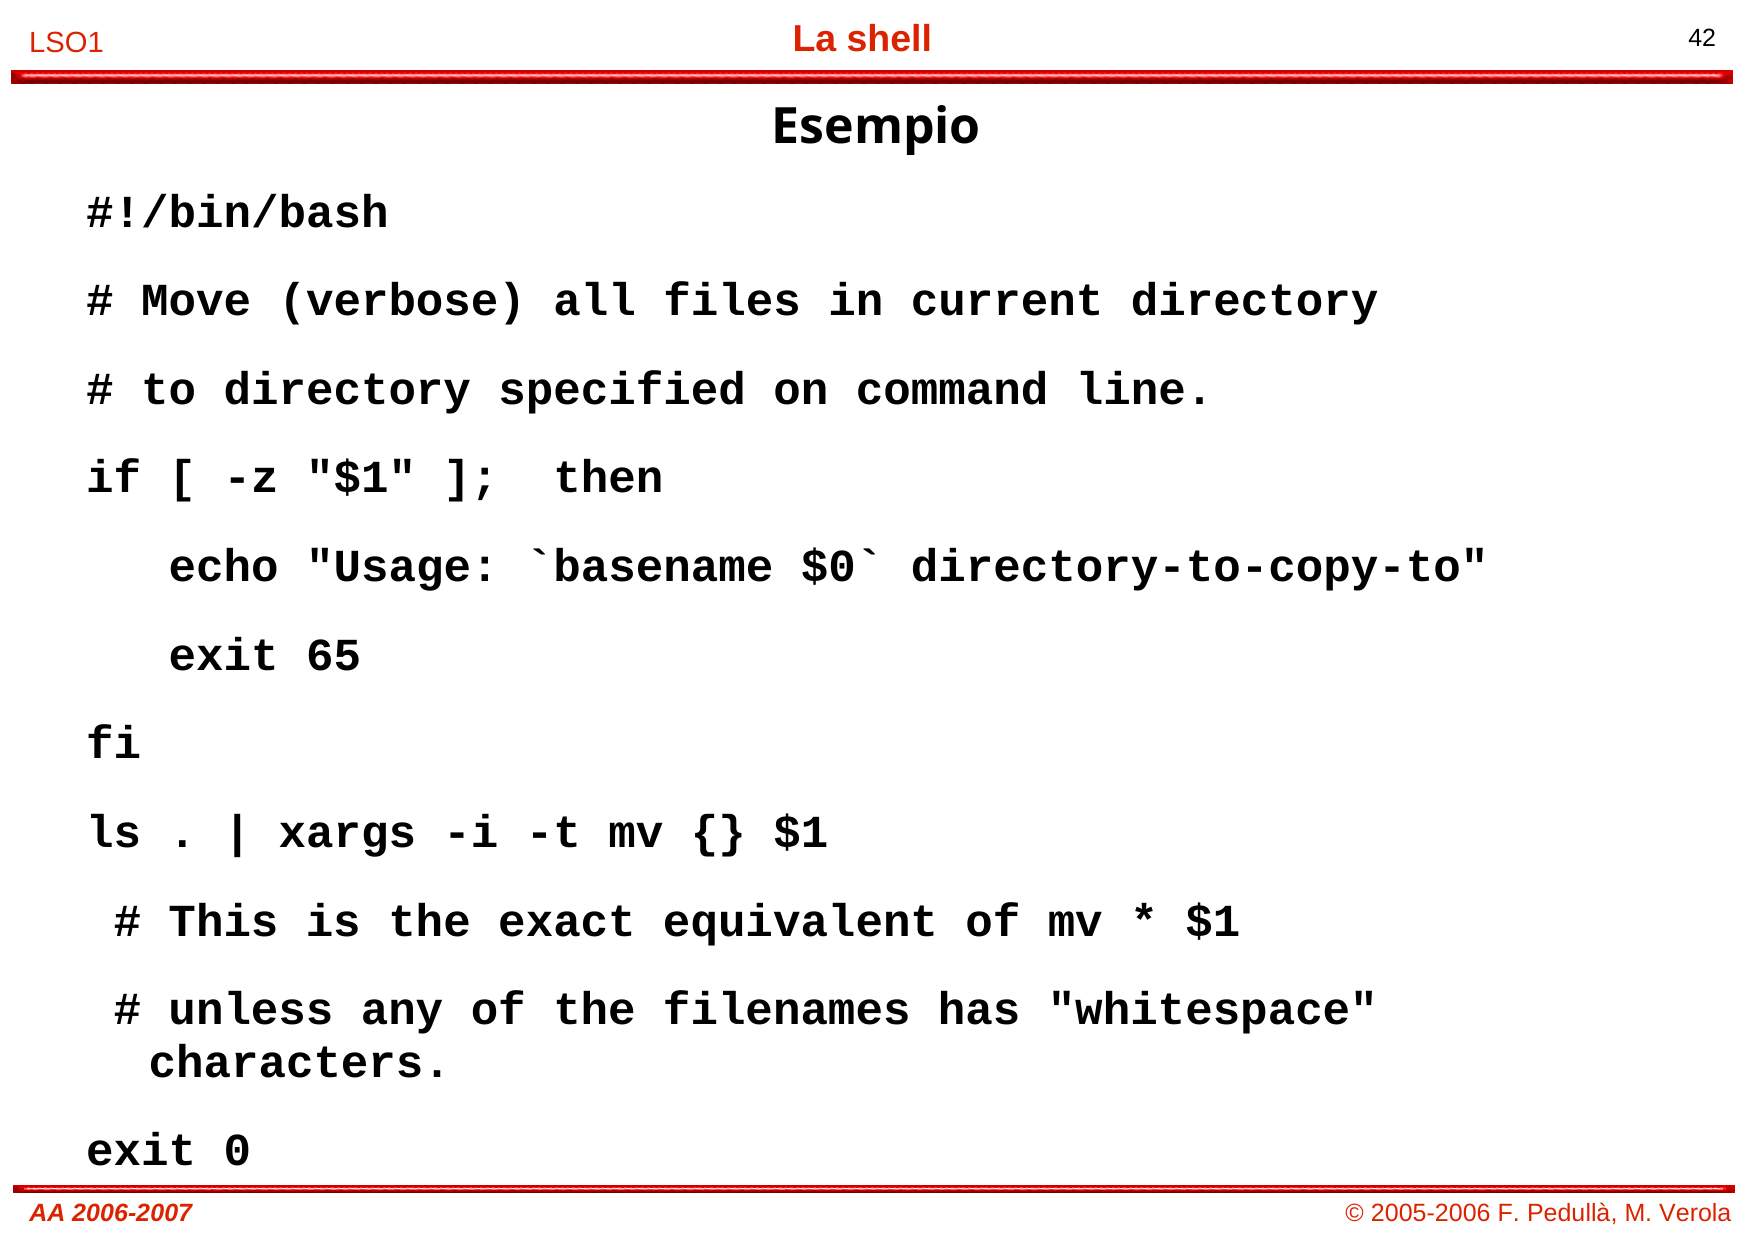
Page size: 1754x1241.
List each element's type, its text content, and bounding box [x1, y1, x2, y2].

title Esempio [739, 78, 1014, 174]
list #!/bin/bash # Move (verbose) all files in current directory # to directory specified on command line. if [ -z "$1" ]; then echo "Usage: `basename $0` directory-to-copy-to" exit 65 fi ls . | xargs -i -t mv {} $1 # This is the exact equivalent of mv * $1 # unless any of the filenames has "whitespace" characters. exit 0 [71, 180, 1709, 1187]
picture [11, 70, 1733, 84]
picture [13, 1185, 1735, 1193]
